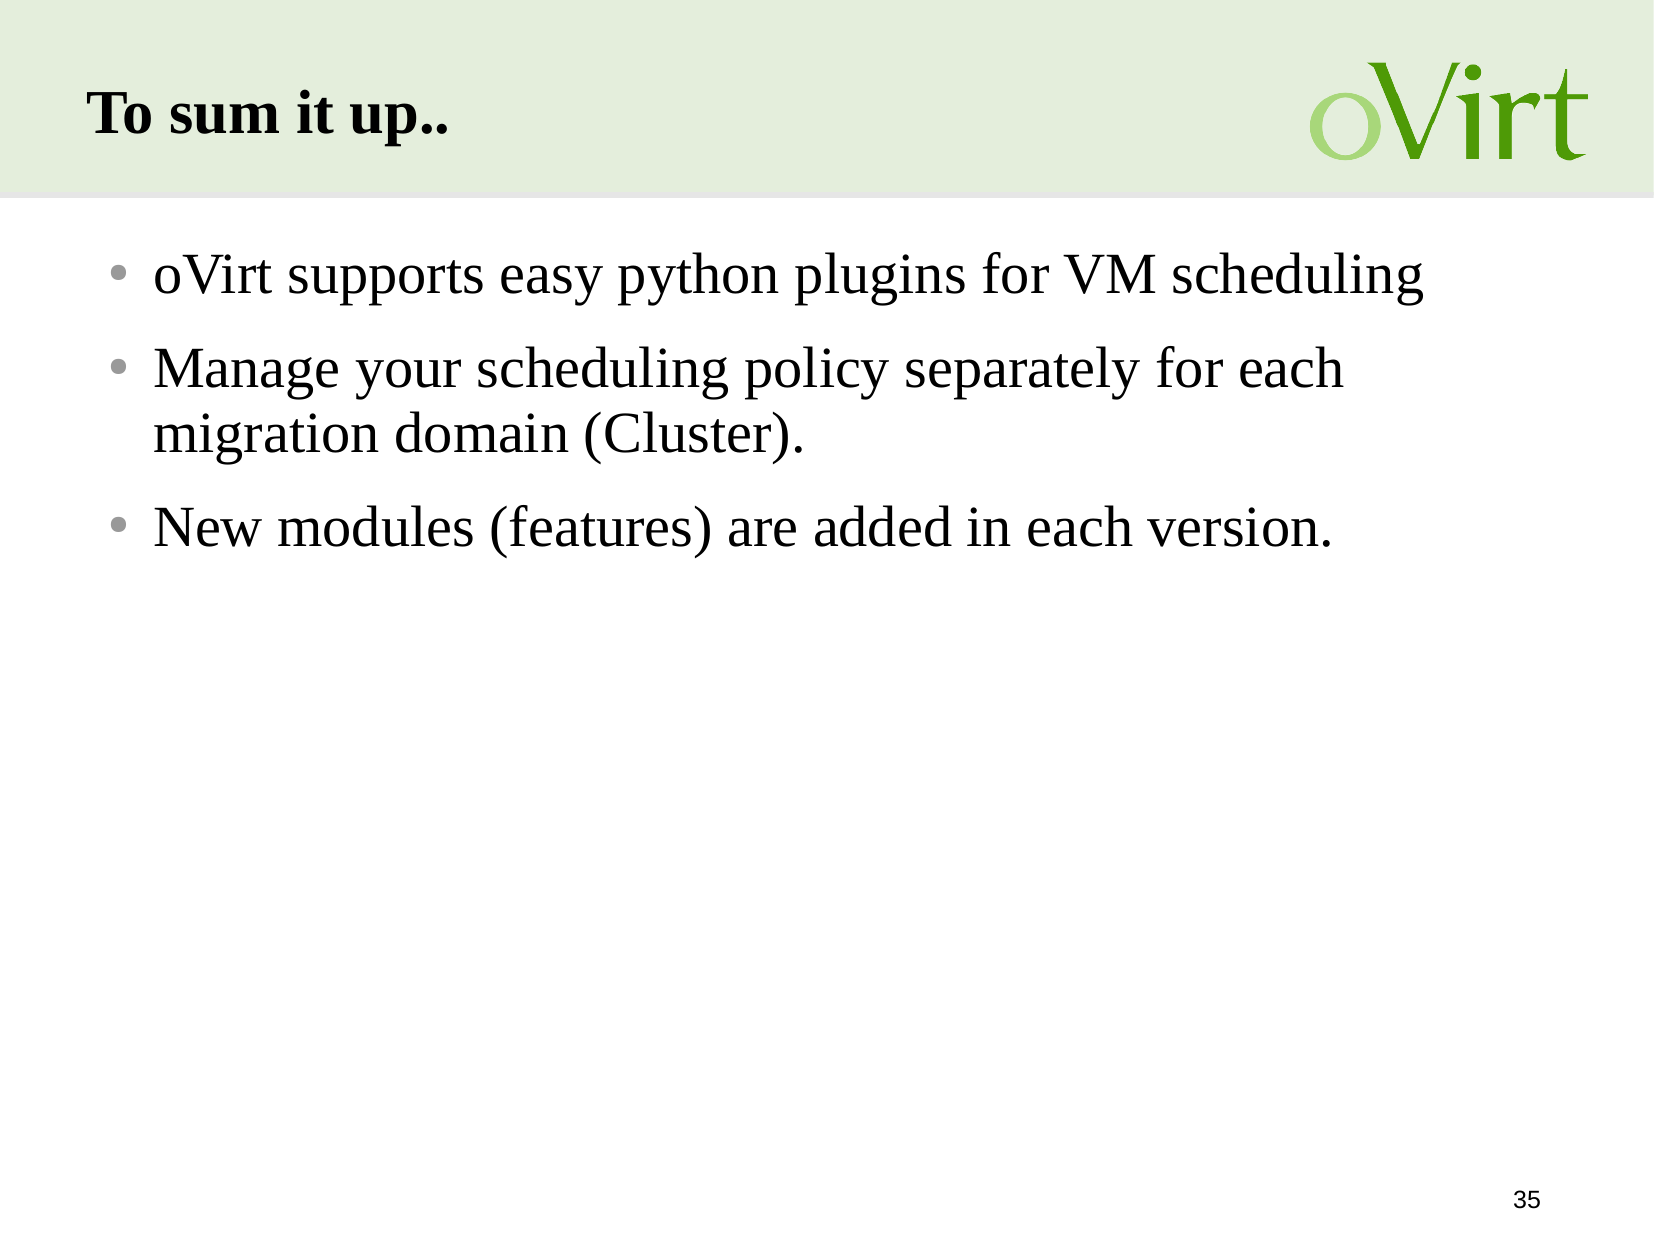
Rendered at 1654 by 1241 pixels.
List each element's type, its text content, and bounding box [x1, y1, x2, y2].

title To sum it up.. [86, 36, 1307, 188]
picture [1307, 36, 1613, 180]
list oVirt supports easy python plugins for VM scheduling Manage your scheduling policy separately for each migration domain (Cluster). New modules (features) are added in each version. [93, 241, 1582, 932]
